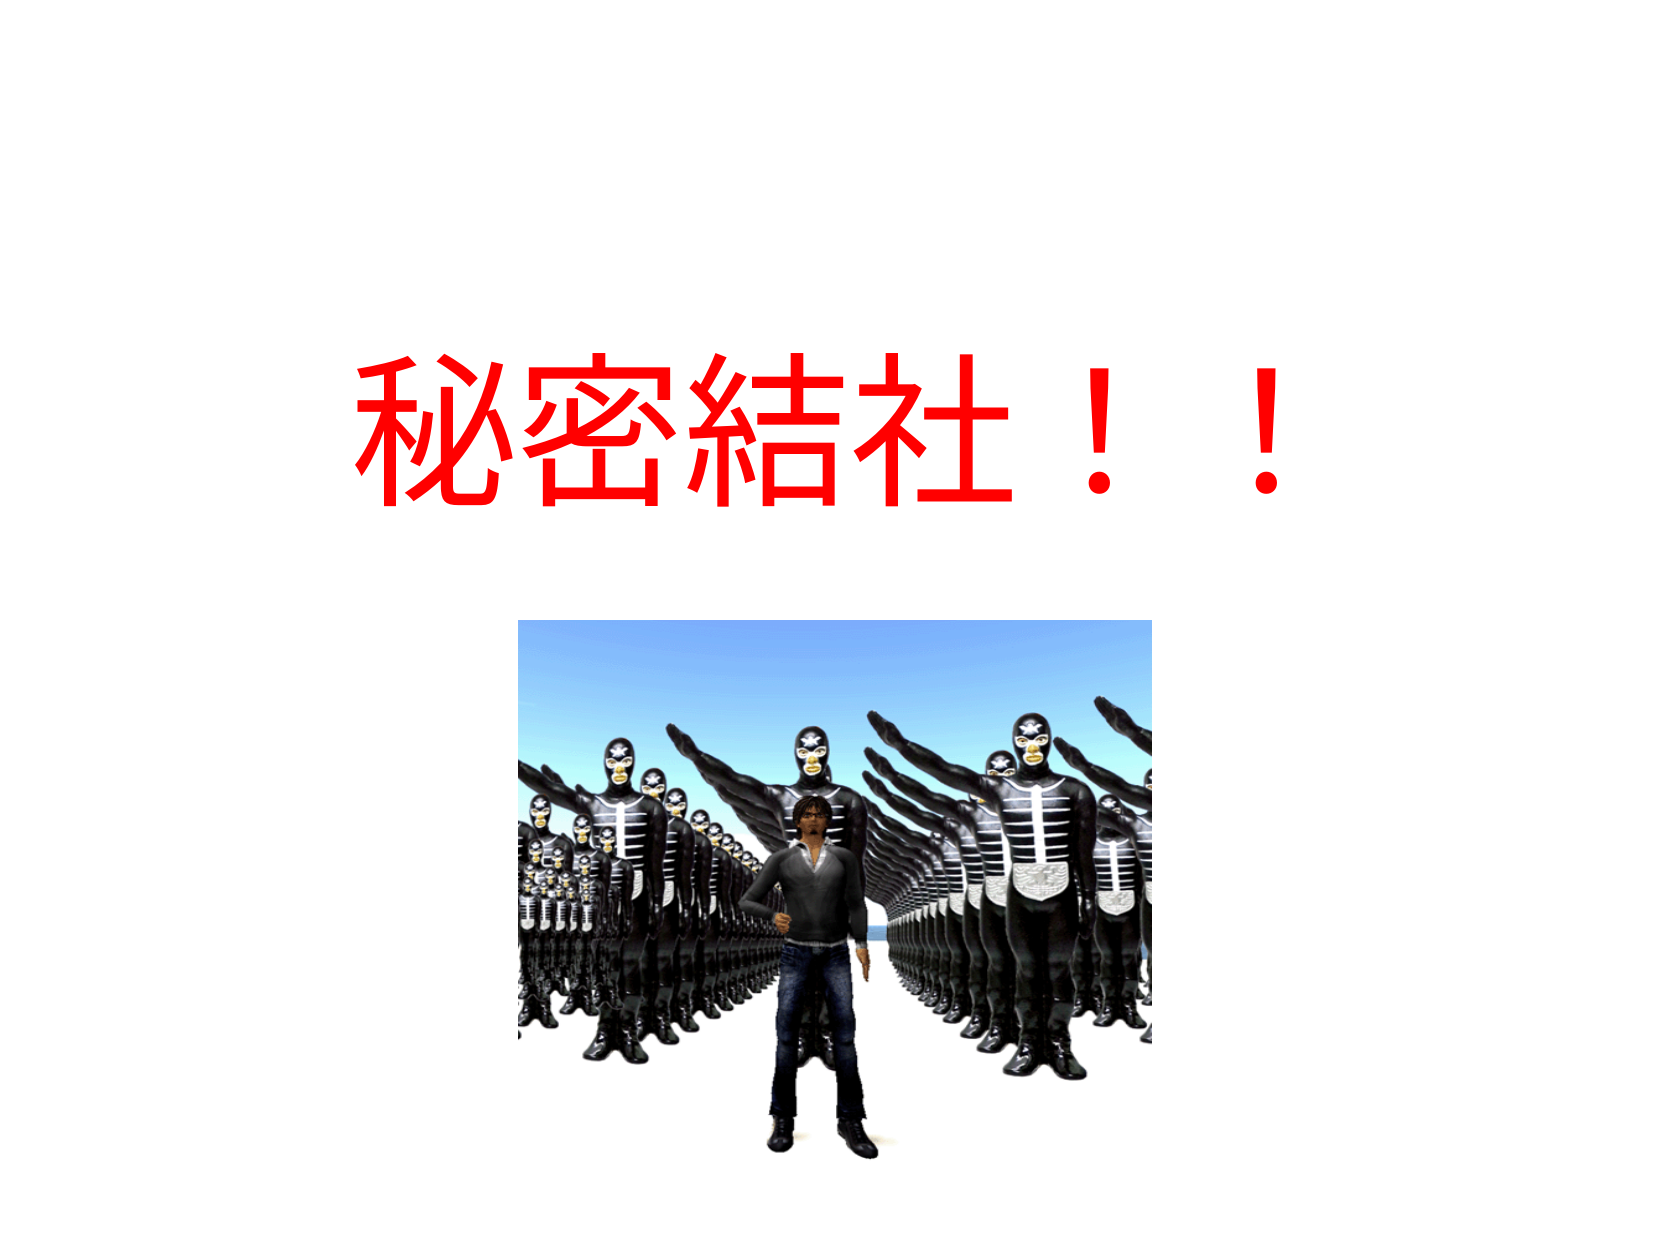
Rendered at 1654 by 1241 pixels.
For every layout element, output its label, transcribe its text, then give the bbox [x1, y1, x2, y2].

picture [518, 620, 1152, 1173]
title 秘密結社！！ [106, 324, 1595, 518]
